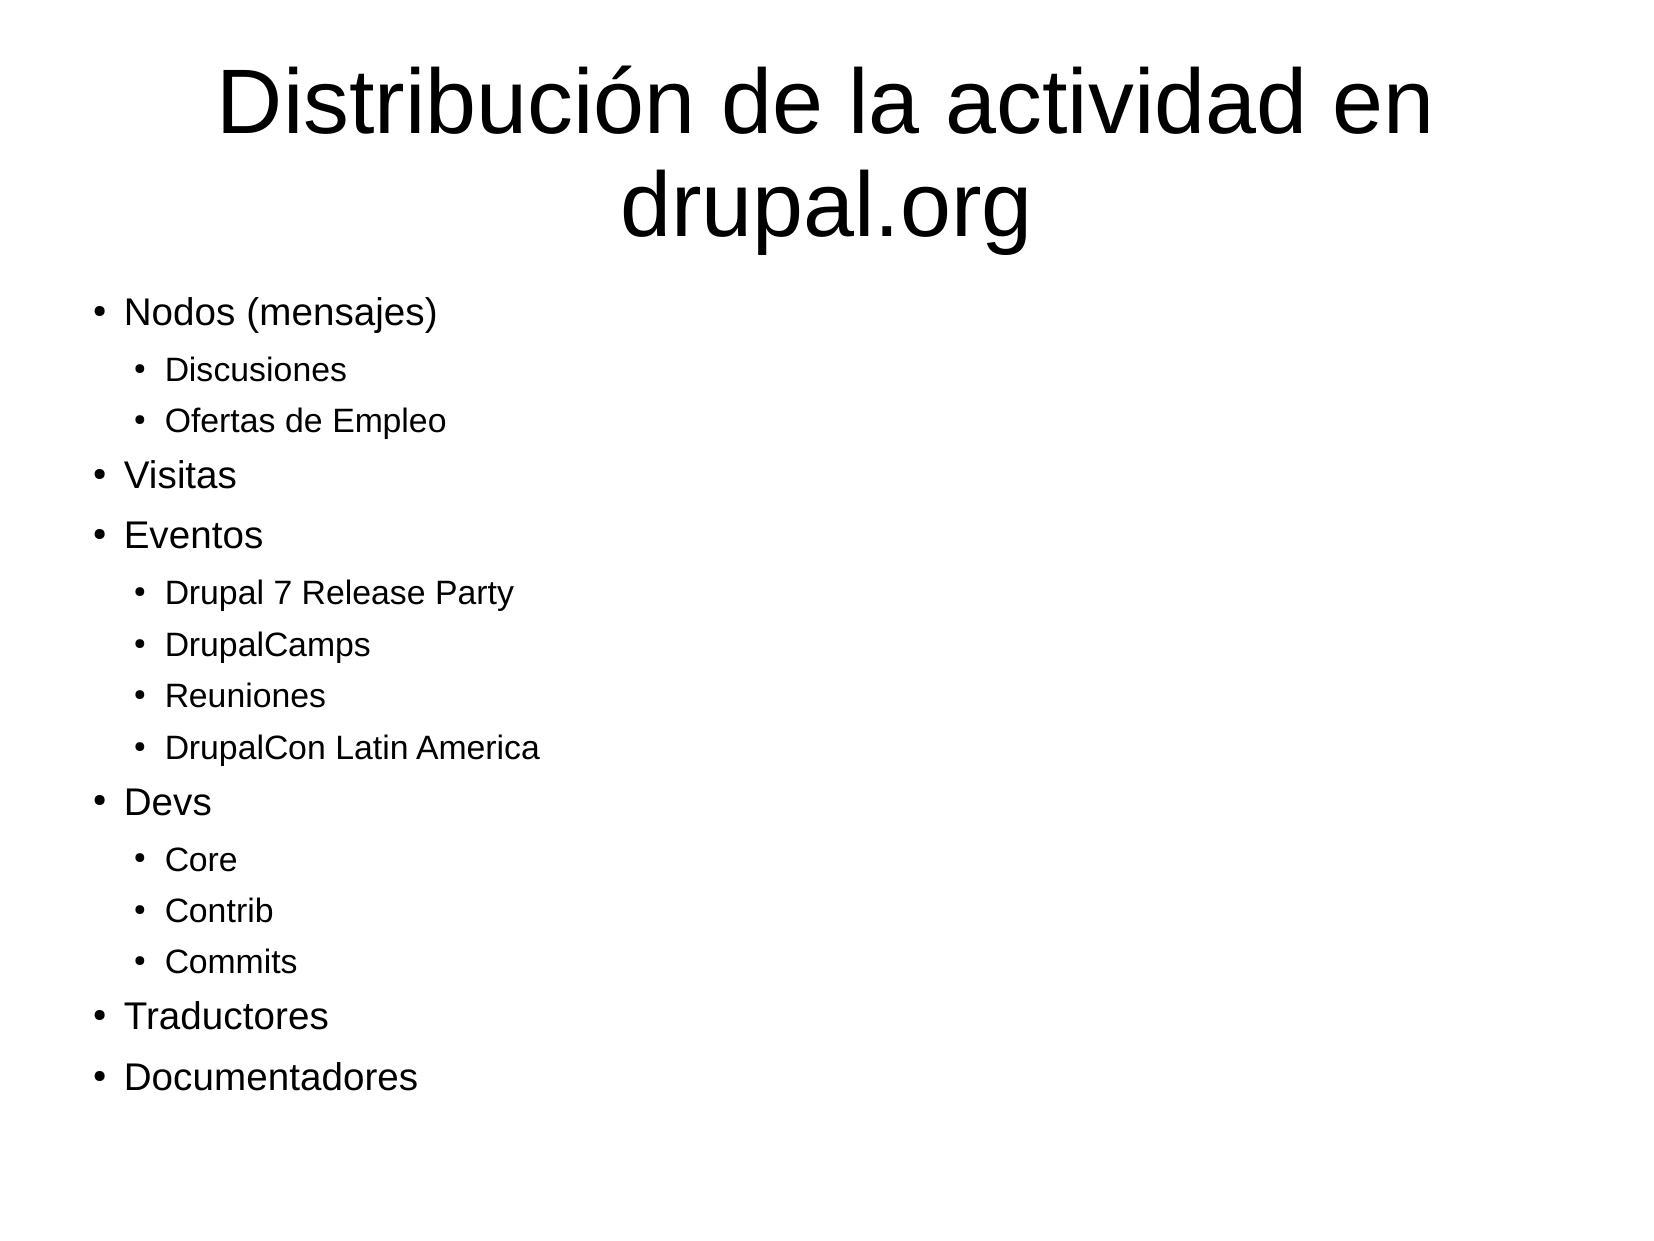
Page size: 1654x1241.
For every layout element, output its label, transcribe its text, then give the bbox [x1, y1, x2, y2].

list Nodos (mensajes) Discusiones Ofertas de Empleo Visitas Eventos Drupal 7 Release Party DrupalCamps Reuniones DrupalCon Latin America Devs Core Contrib Commits Traductores Documentadores [82, 290, 1571, 1109]
title Distribución de la actividad en drupal.org [82, 50, 1571, 256]
